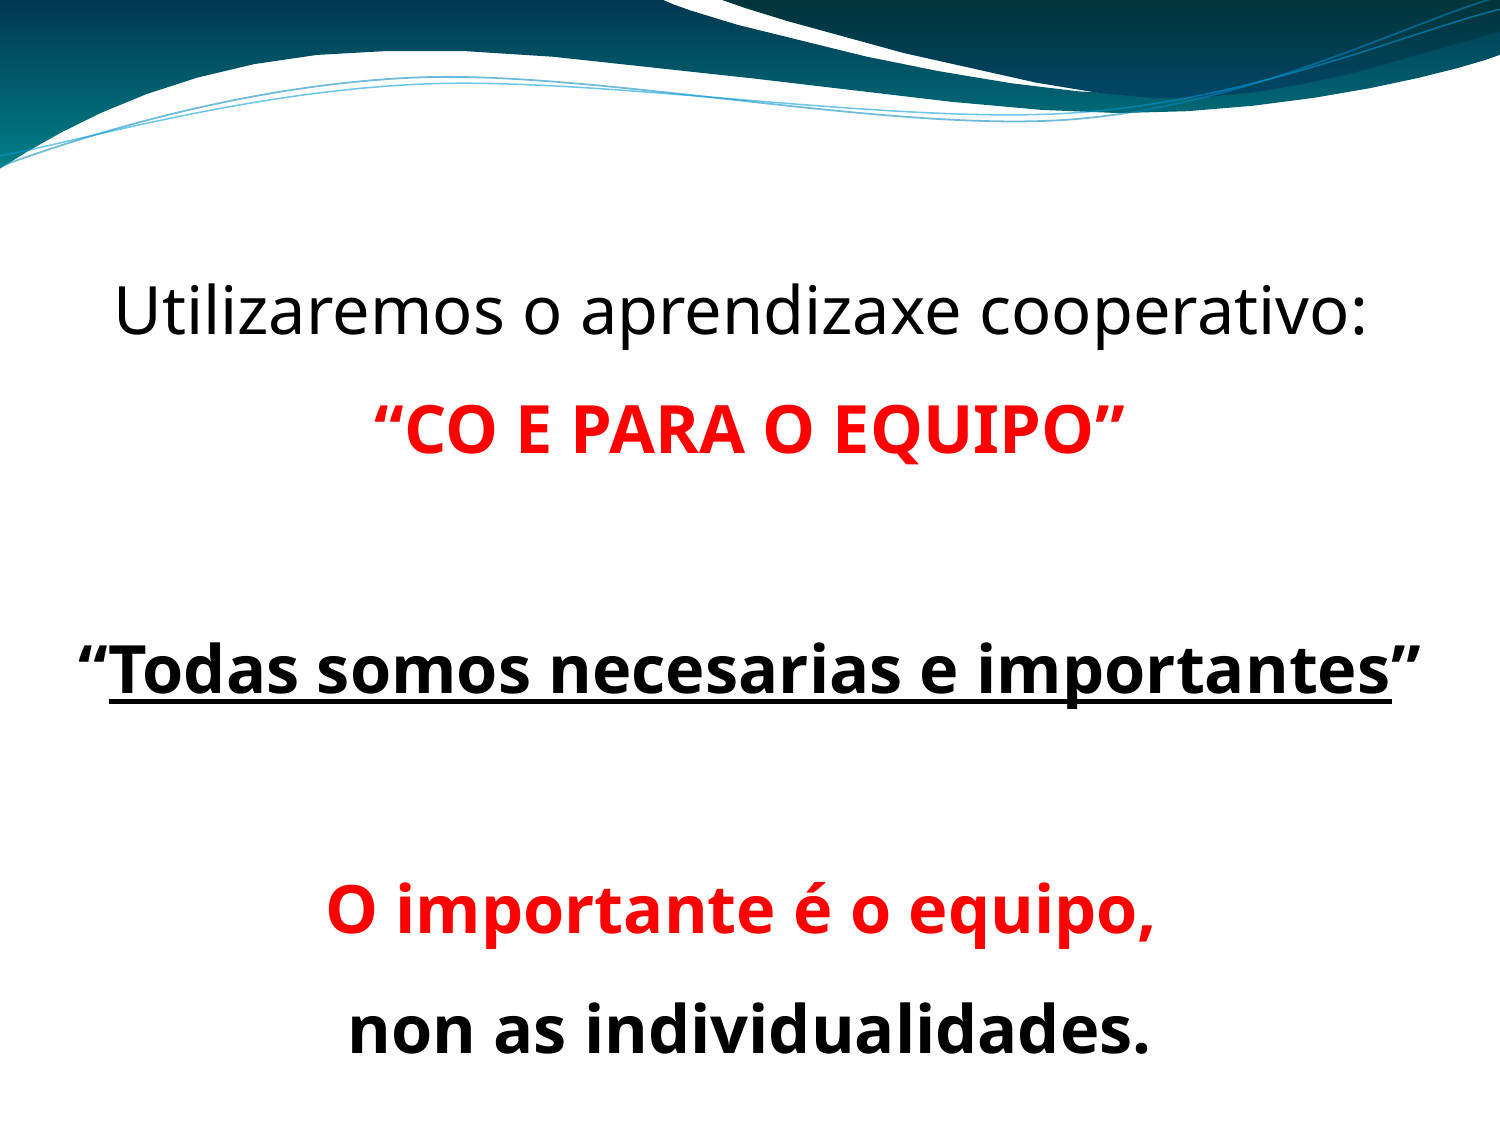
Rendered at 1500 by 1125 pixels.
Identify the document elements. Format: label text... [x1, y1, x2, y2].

text_box Utilizaremos o aprendizaxe cooperativo: “CO E PARA O EQUIPO” “Todas somos necesarias e importantes” O importante é o equipo, non as individualidades. [29, 219, 1471, 1084]
